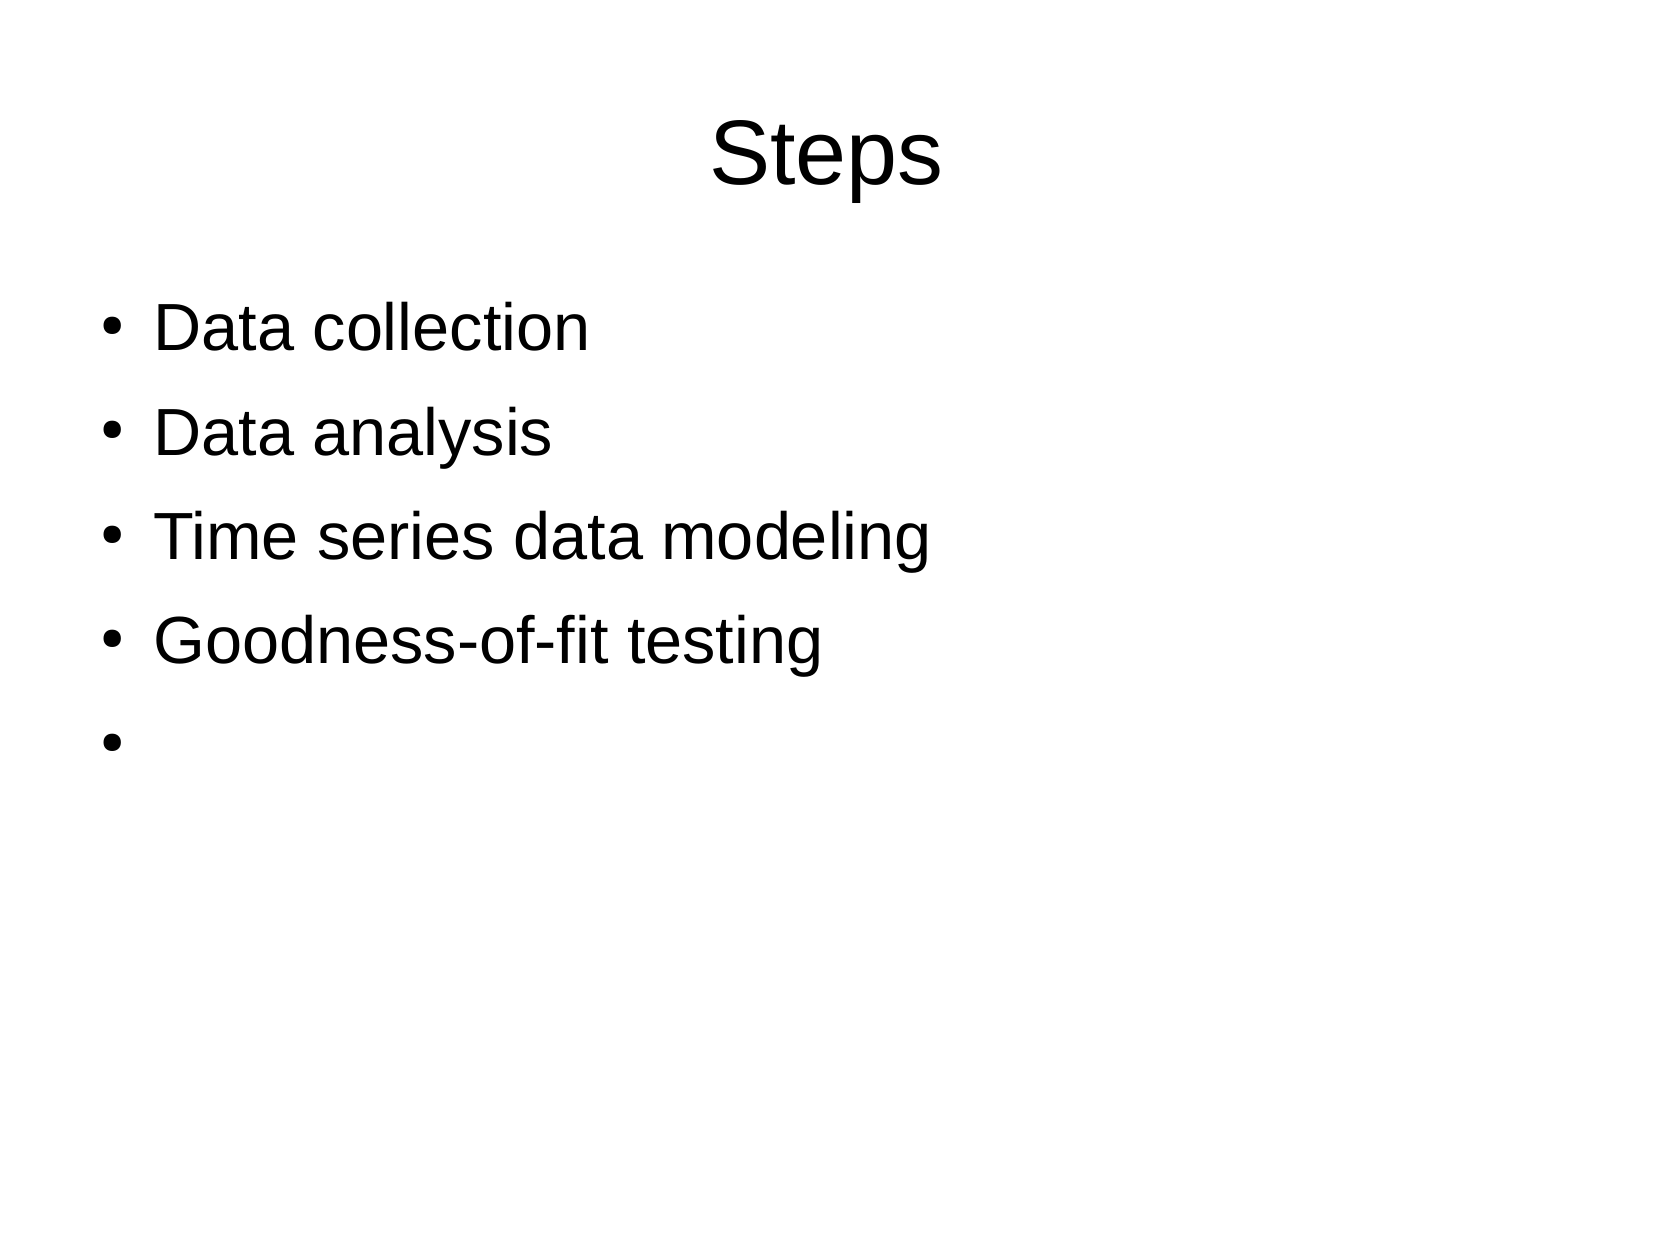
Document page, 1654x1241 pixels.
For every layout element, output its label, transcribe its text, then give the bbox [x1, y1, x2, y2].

title Steps [82, 49, 1571, 257]
list Data collection Data analysis Time series data modeling Goodness-of-fit testing [82, 290, 1571, 1109]
